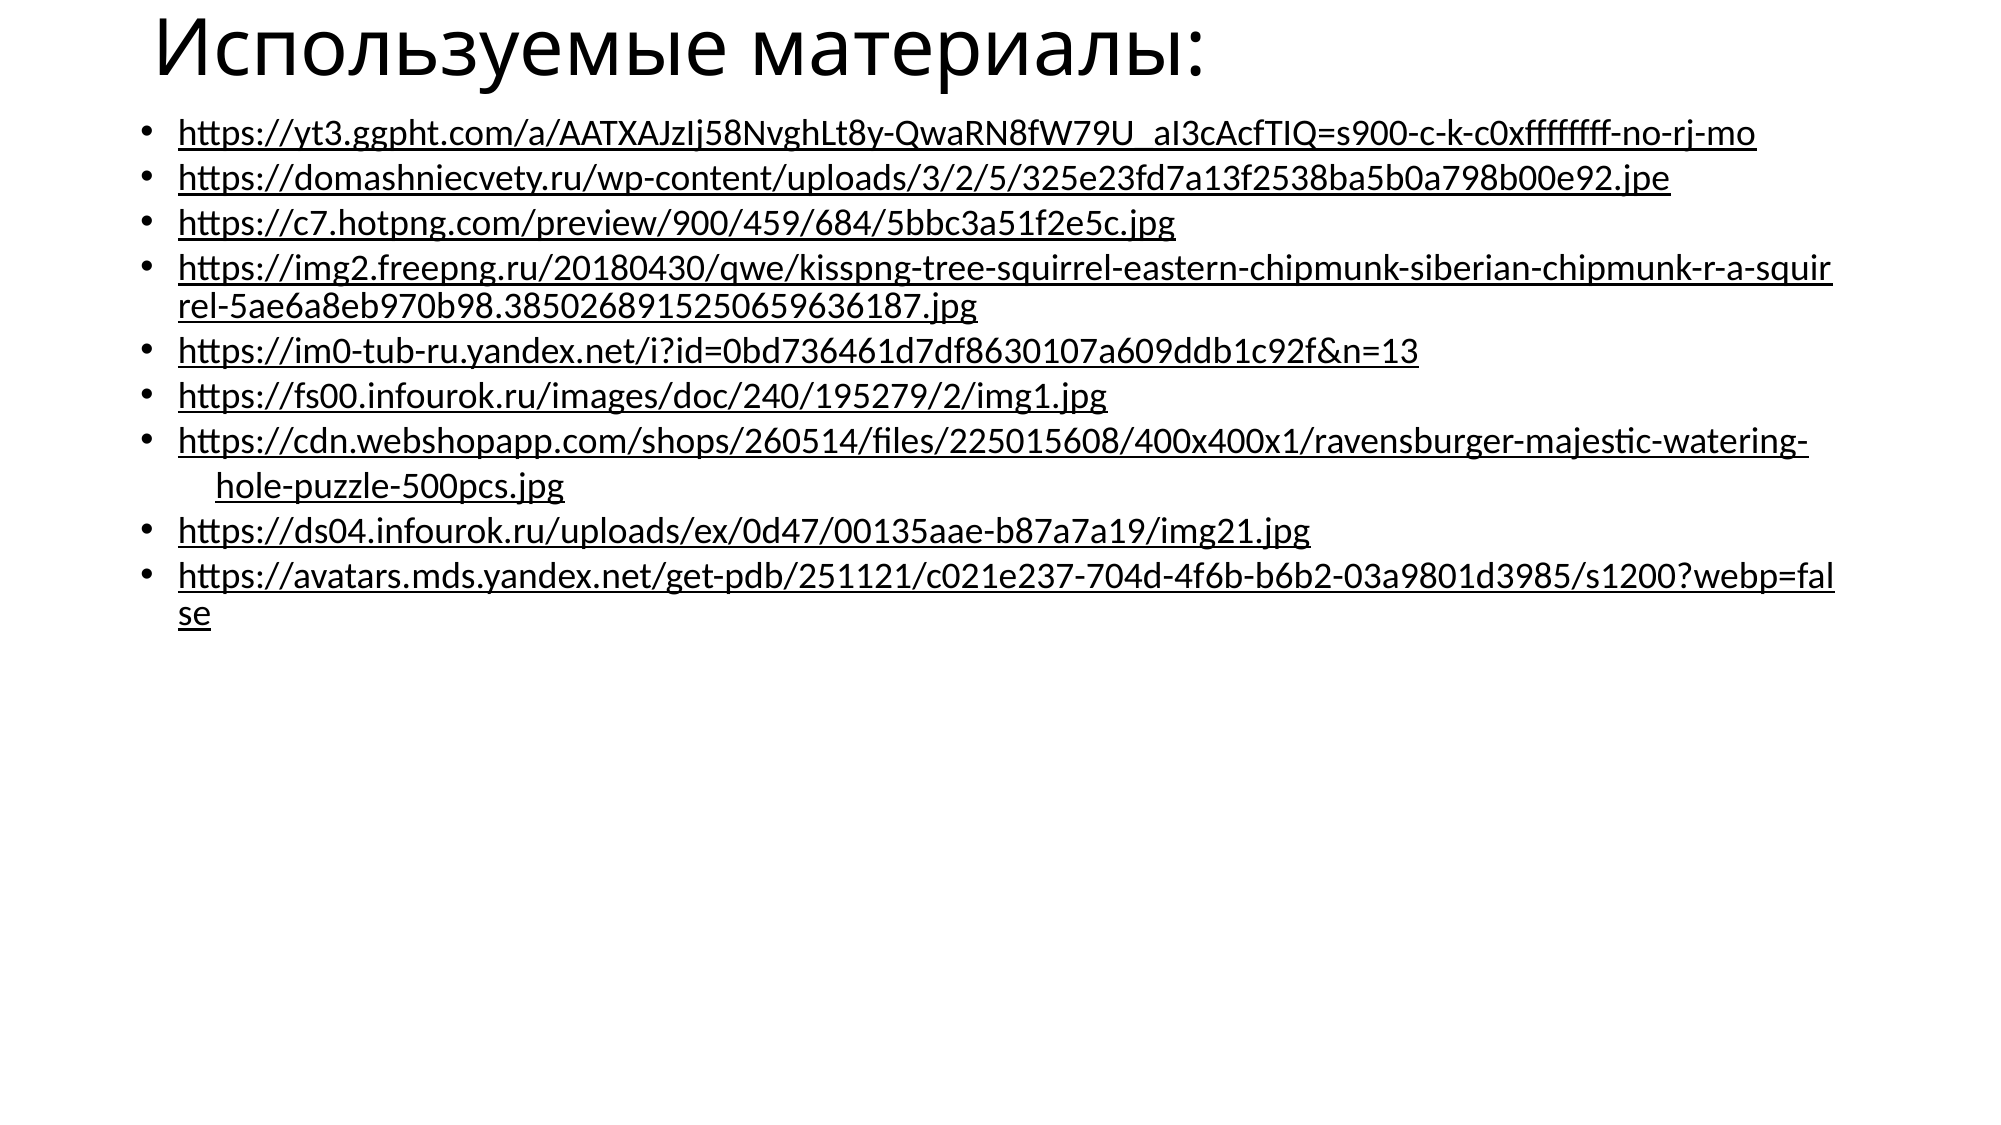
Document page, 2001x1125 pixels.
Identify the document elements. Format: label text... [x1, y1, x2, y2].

title Используемые материалы: [137, 0, 1863, 101]
list https://yt3.ggpht.com/a/AATXAJzIj58NvghLt8y-QwaRN8fW79U_aI3cAcfTIQ=s900-c-k-c0xffffffff-no-rj-mo https://domashniecvety.ru/wp-content/uploads/3/2/5/325e23fd7a13f2538ba5b0a798b00e92.jpe https://c7.hotpng.com/preview/900/459/684/5bbc3a51f2e5c.jpg https://img2.freepng.ru/20180430/qwe/kisspng-tree-squirrel-eastern-chipmunk-siberian-chipmunk-r-a-squirrel-5ae6a8eb970b98.3850268915250659636187.jpg https://im0-tub-ru.yandex.net/i?id=0bd736461d7df8630107a609ddb1c92f&n=13 https://fs00.infourok.ru/images/doc/240/195279/2/img1.jpg https://cdn.webshopapp.com/shops/260514/files/225015608/400x400x1/ravensburger-majestic-watering-hole-puzzle-500pcs.jpg https://ds04.infourok.ru/uploads/ex/0d47/00135aae-b87a7a19/img21.jpg https://avatars.mds.yandex.net/get-pdb/251121/c021e237-704d-4f6b-b6b2-03a9801d3985/s1200?webp=false [125, 100, 1851, 736]
